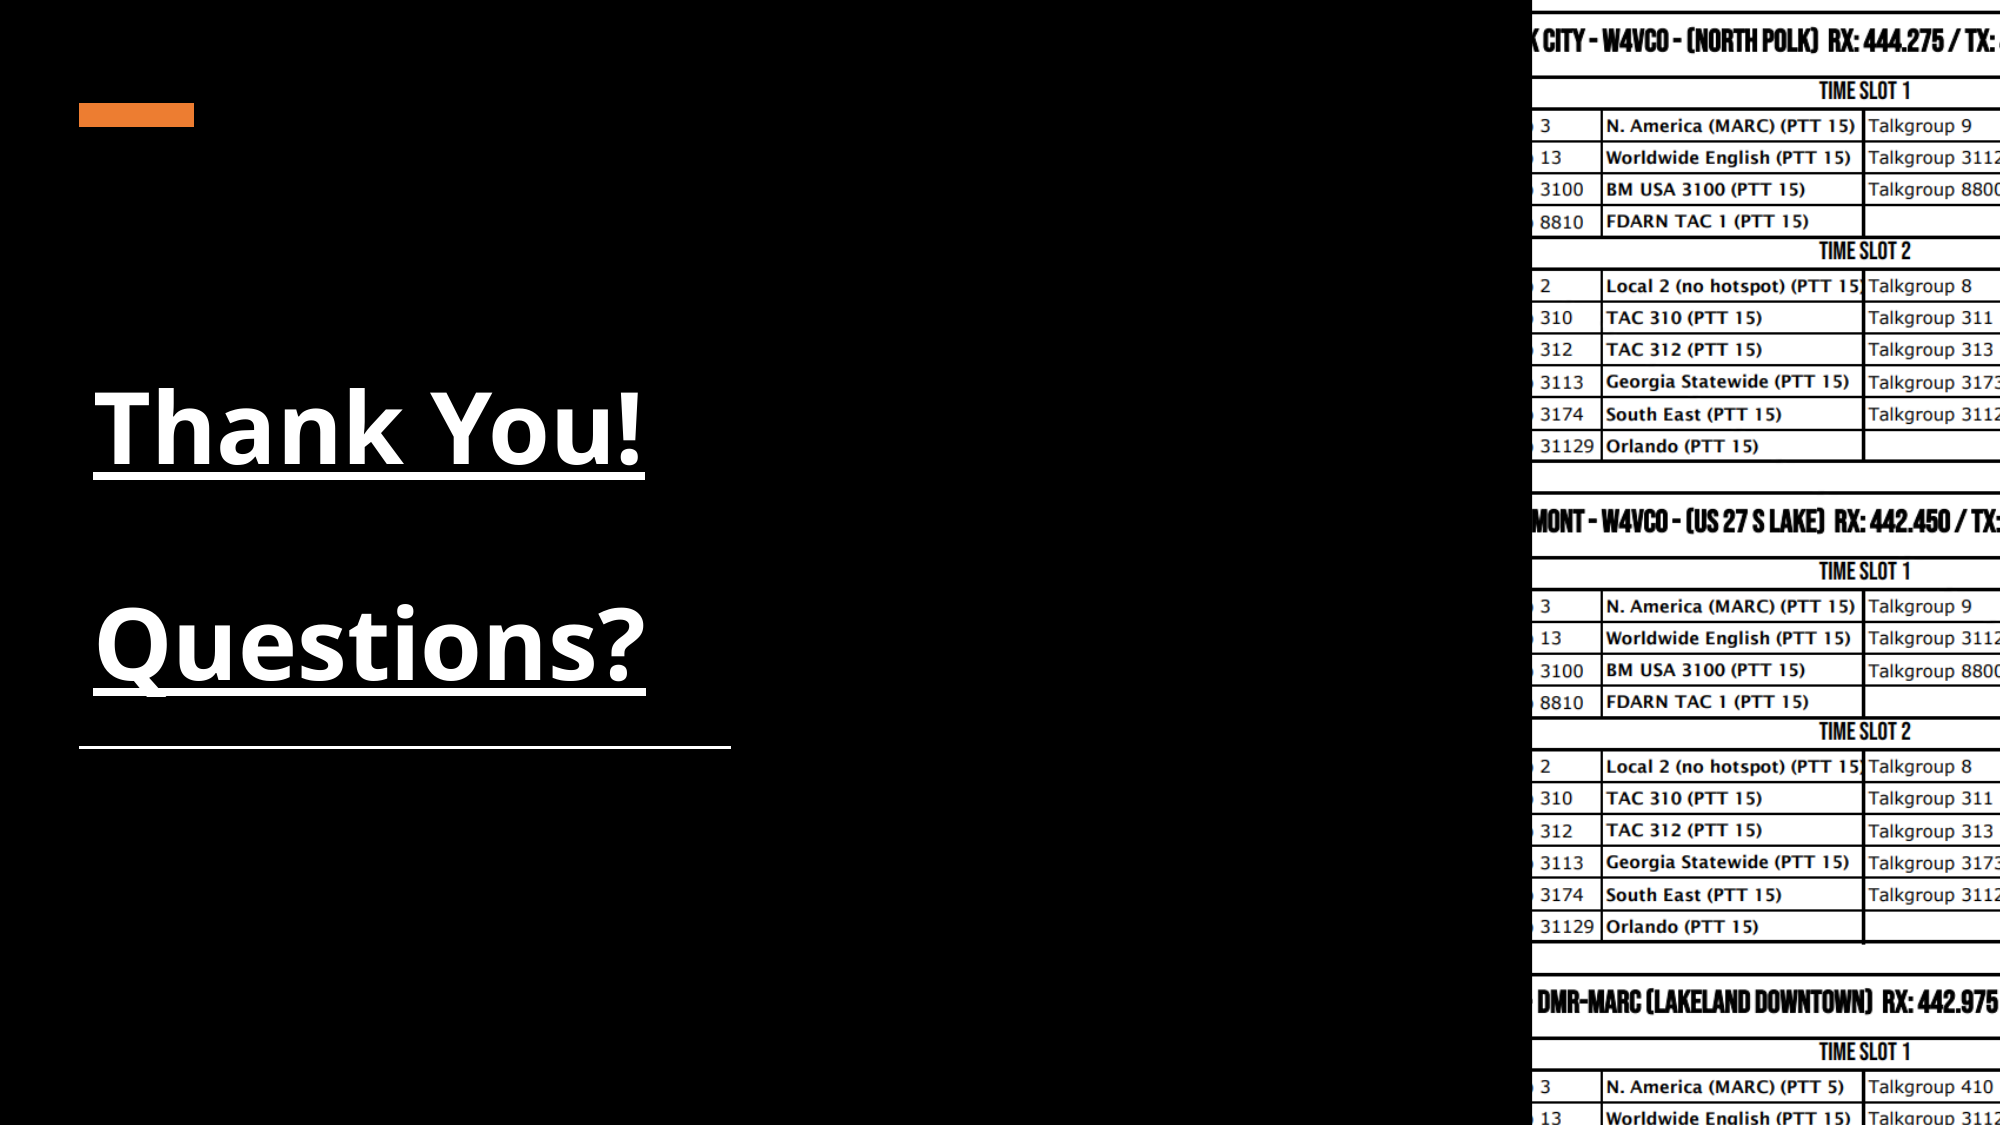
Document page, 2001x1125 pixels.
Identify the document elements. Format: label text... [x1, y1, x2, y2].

text_box [0, 0, 1532, 1125]
picture [1532, 0, 2000, 1125]
title Thank You! Questions? [78, 184, 739, 710]
